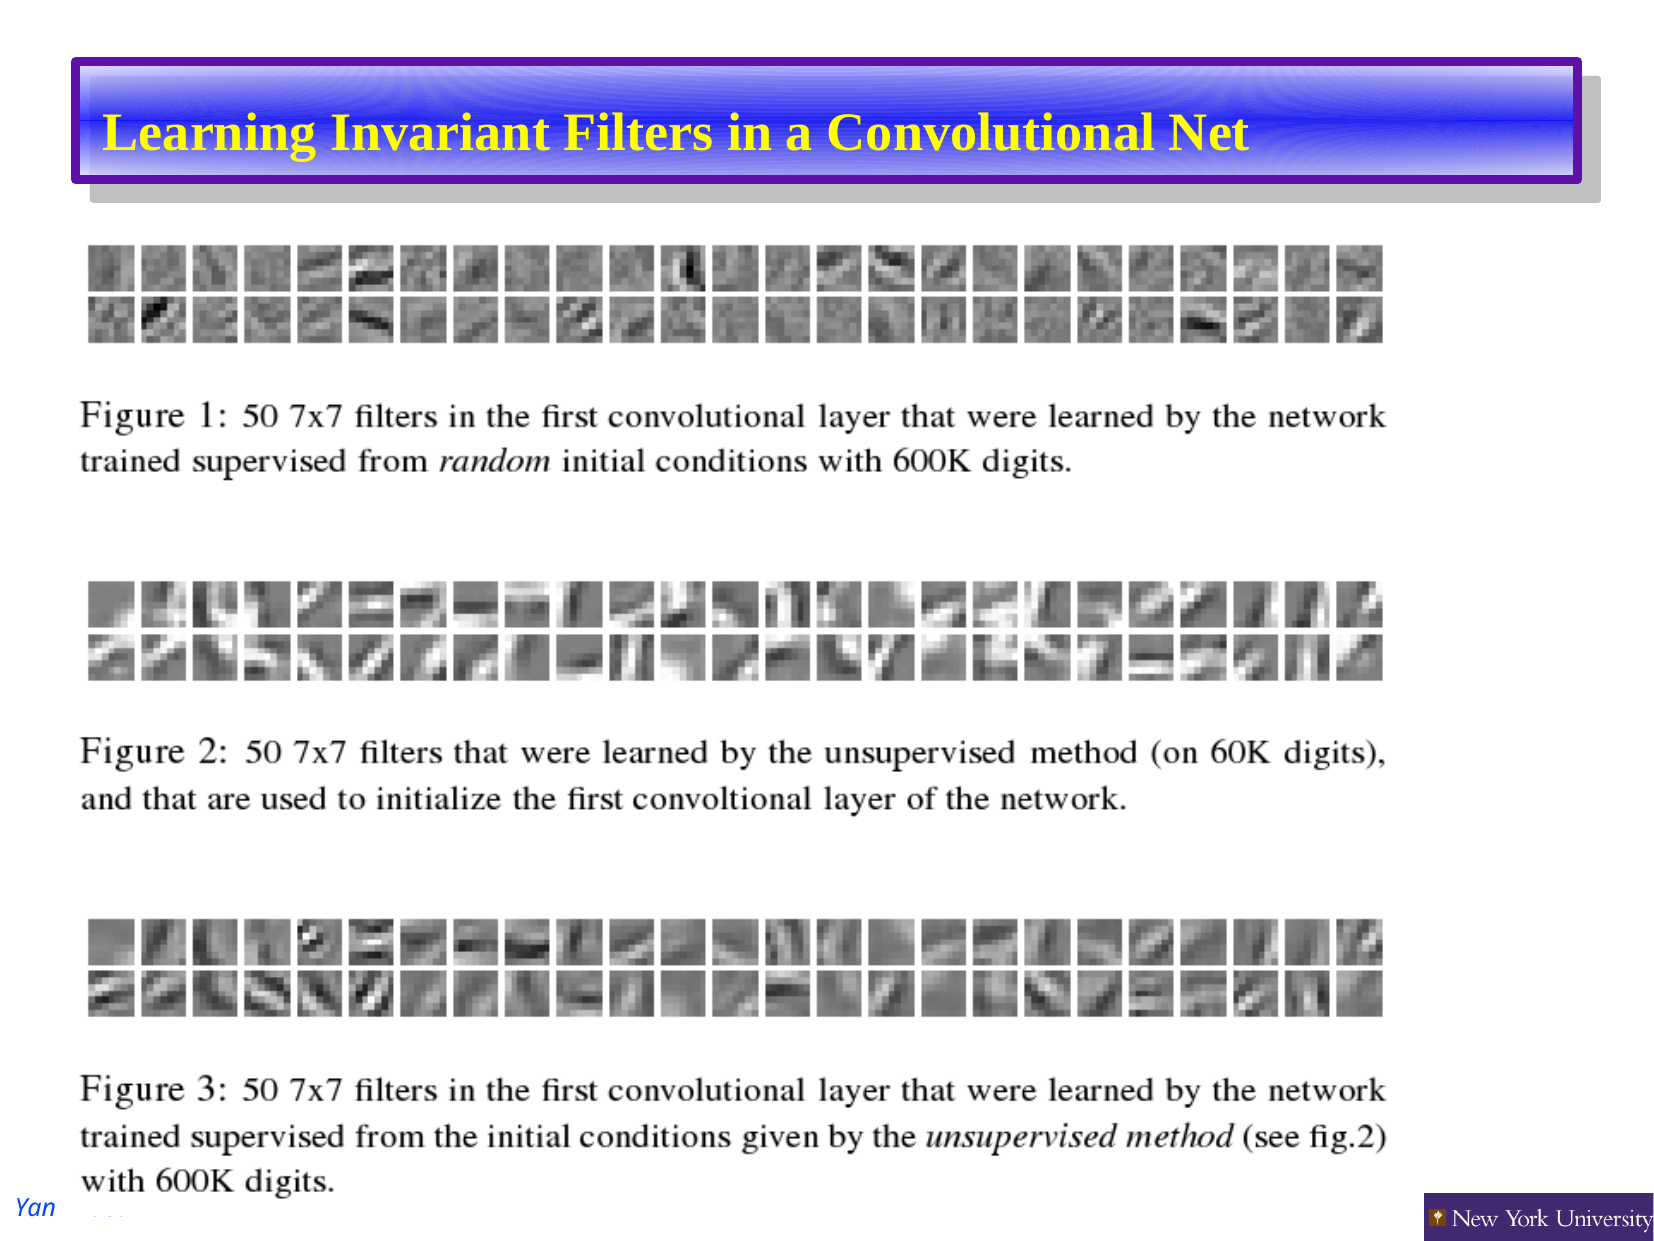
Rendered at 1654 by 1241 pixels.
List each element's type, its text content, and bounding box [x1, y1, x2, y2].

picture [1424, 1193, 1654, 1241]
picture [56, 225, 1407, 1216]
title Learning Invariant Filters in a Convolutional Net [75, 61, 1578, 180]
